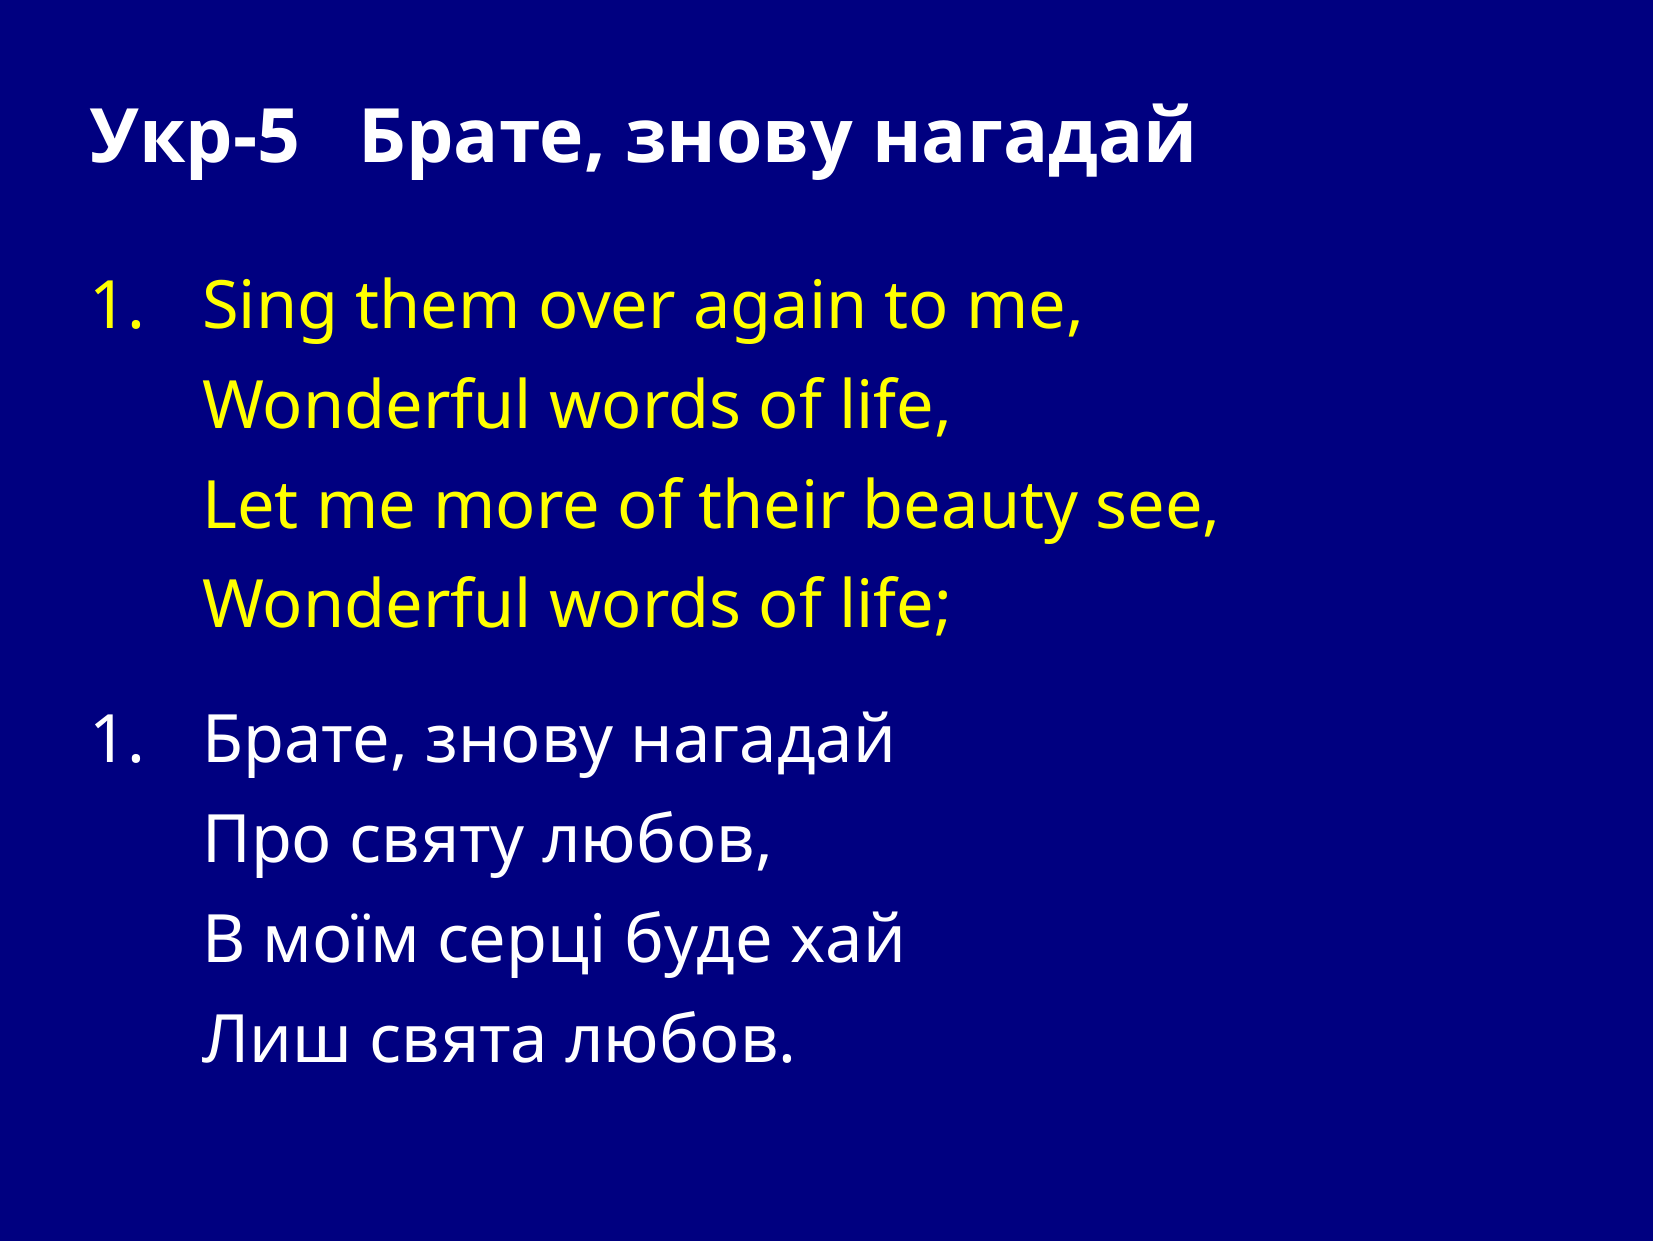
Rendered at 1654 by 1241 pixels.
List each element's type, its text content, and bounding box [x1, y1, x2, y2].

text_box 1. Брате, знову нагадай Про святу любов, В моїм серці буде хай Лиш свята любов. [75, 675, 1576, 1163]
text_box 1. Sing them over again to me, Wonderful words of life, Let me more of their beauty see, Wonderful words of life; [75, 188, 1576, 638]
text_box Укр-5 Брате, знову нагадай [75, 75, 1576, 188]
